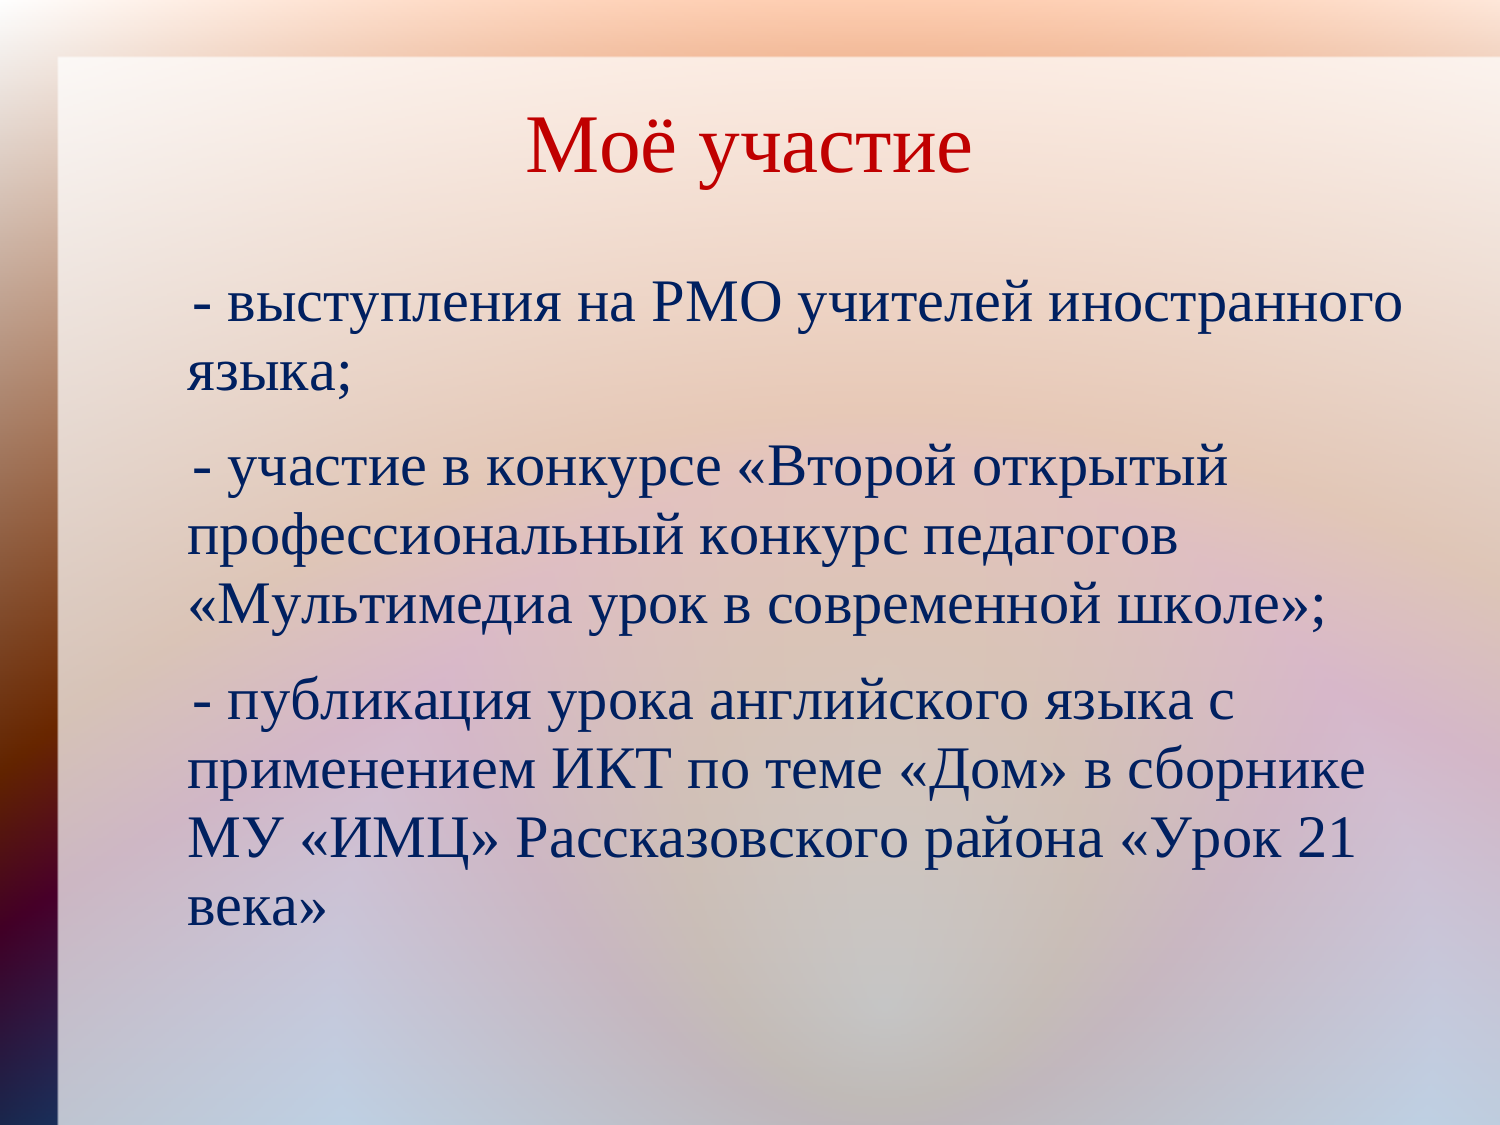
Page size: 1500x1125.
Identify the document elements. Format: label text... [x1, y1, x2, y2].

list - выступления на РМО учителей иностранного языка; - участие в конкурсе «Второй открытый профессиональный конкурс педагогов «Мультимедиа урок в современной школе»; - публикация урока английского языка с применением ИКТ по теме «Дом» в сборнике МУ «ИМЦ» Рассказовского района «Урок 21 века» [75, 263, 1425, 1125]
title Моё участие [75, 48, 1425, 239]
